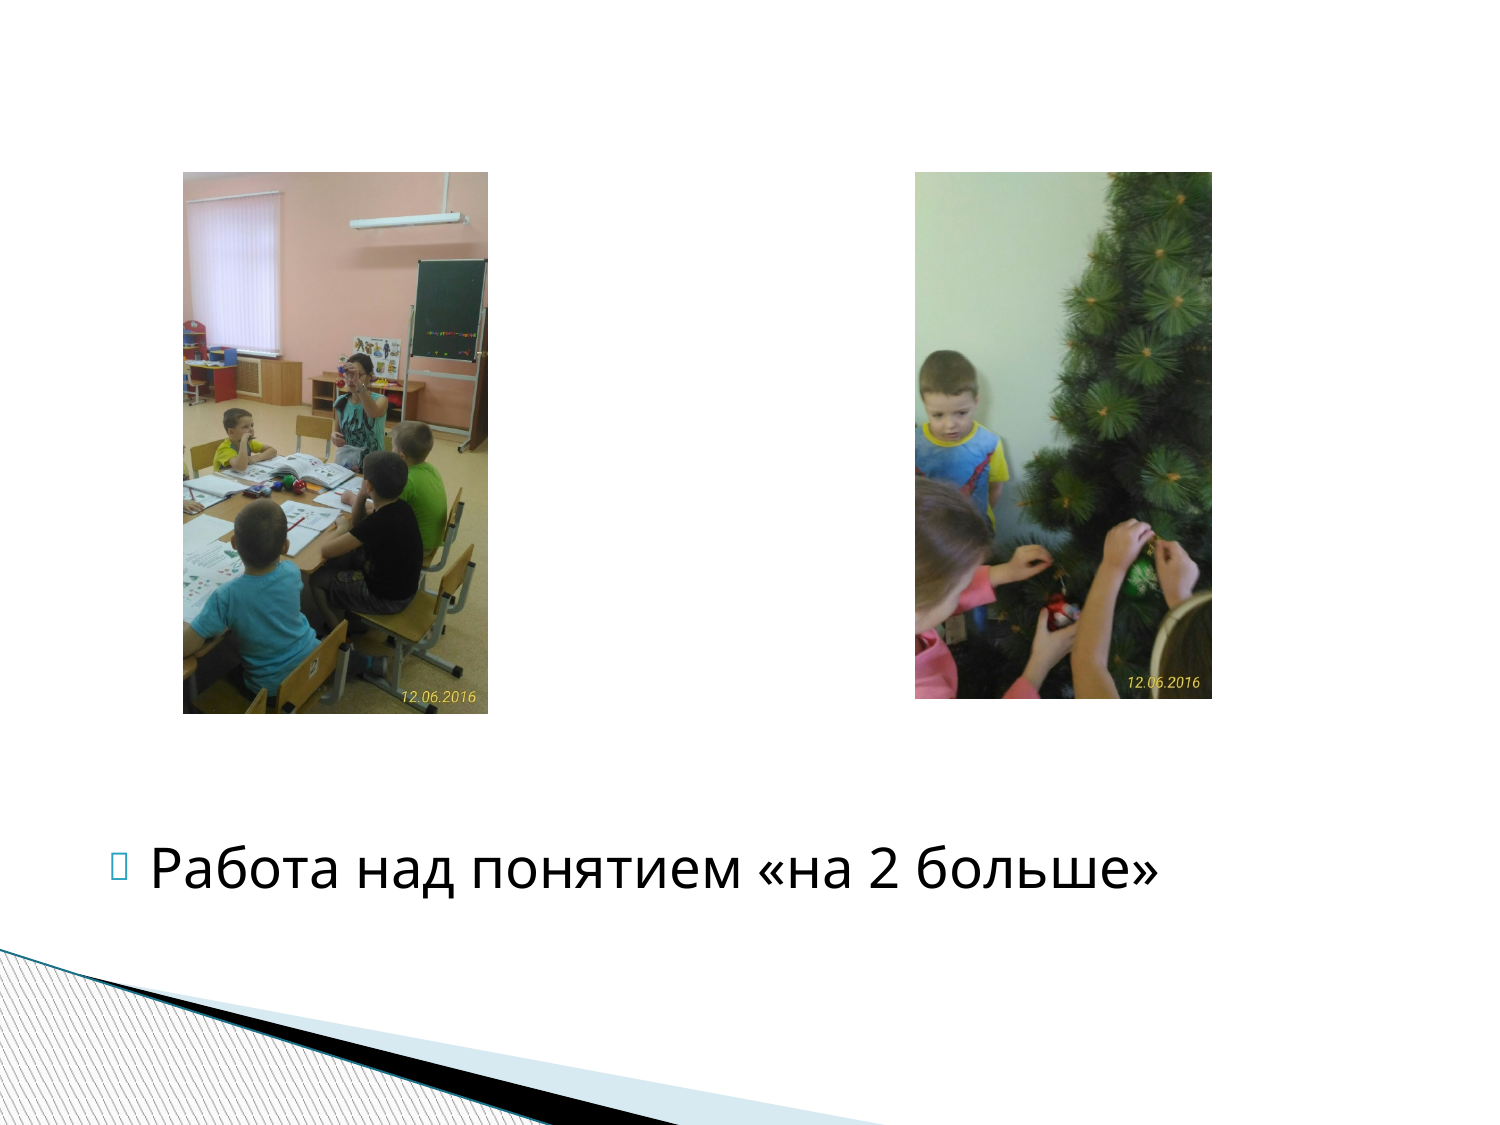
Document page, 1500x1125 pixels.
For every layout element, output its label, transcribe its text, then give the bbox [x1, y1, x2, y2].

list Работа над понятием «на 2 больше» [75, 66, 1425, 986]
picture [915, 172, 1212, 699]
picture [0, 952, 543, 1125]
picture [183, 172, 488, 714]
